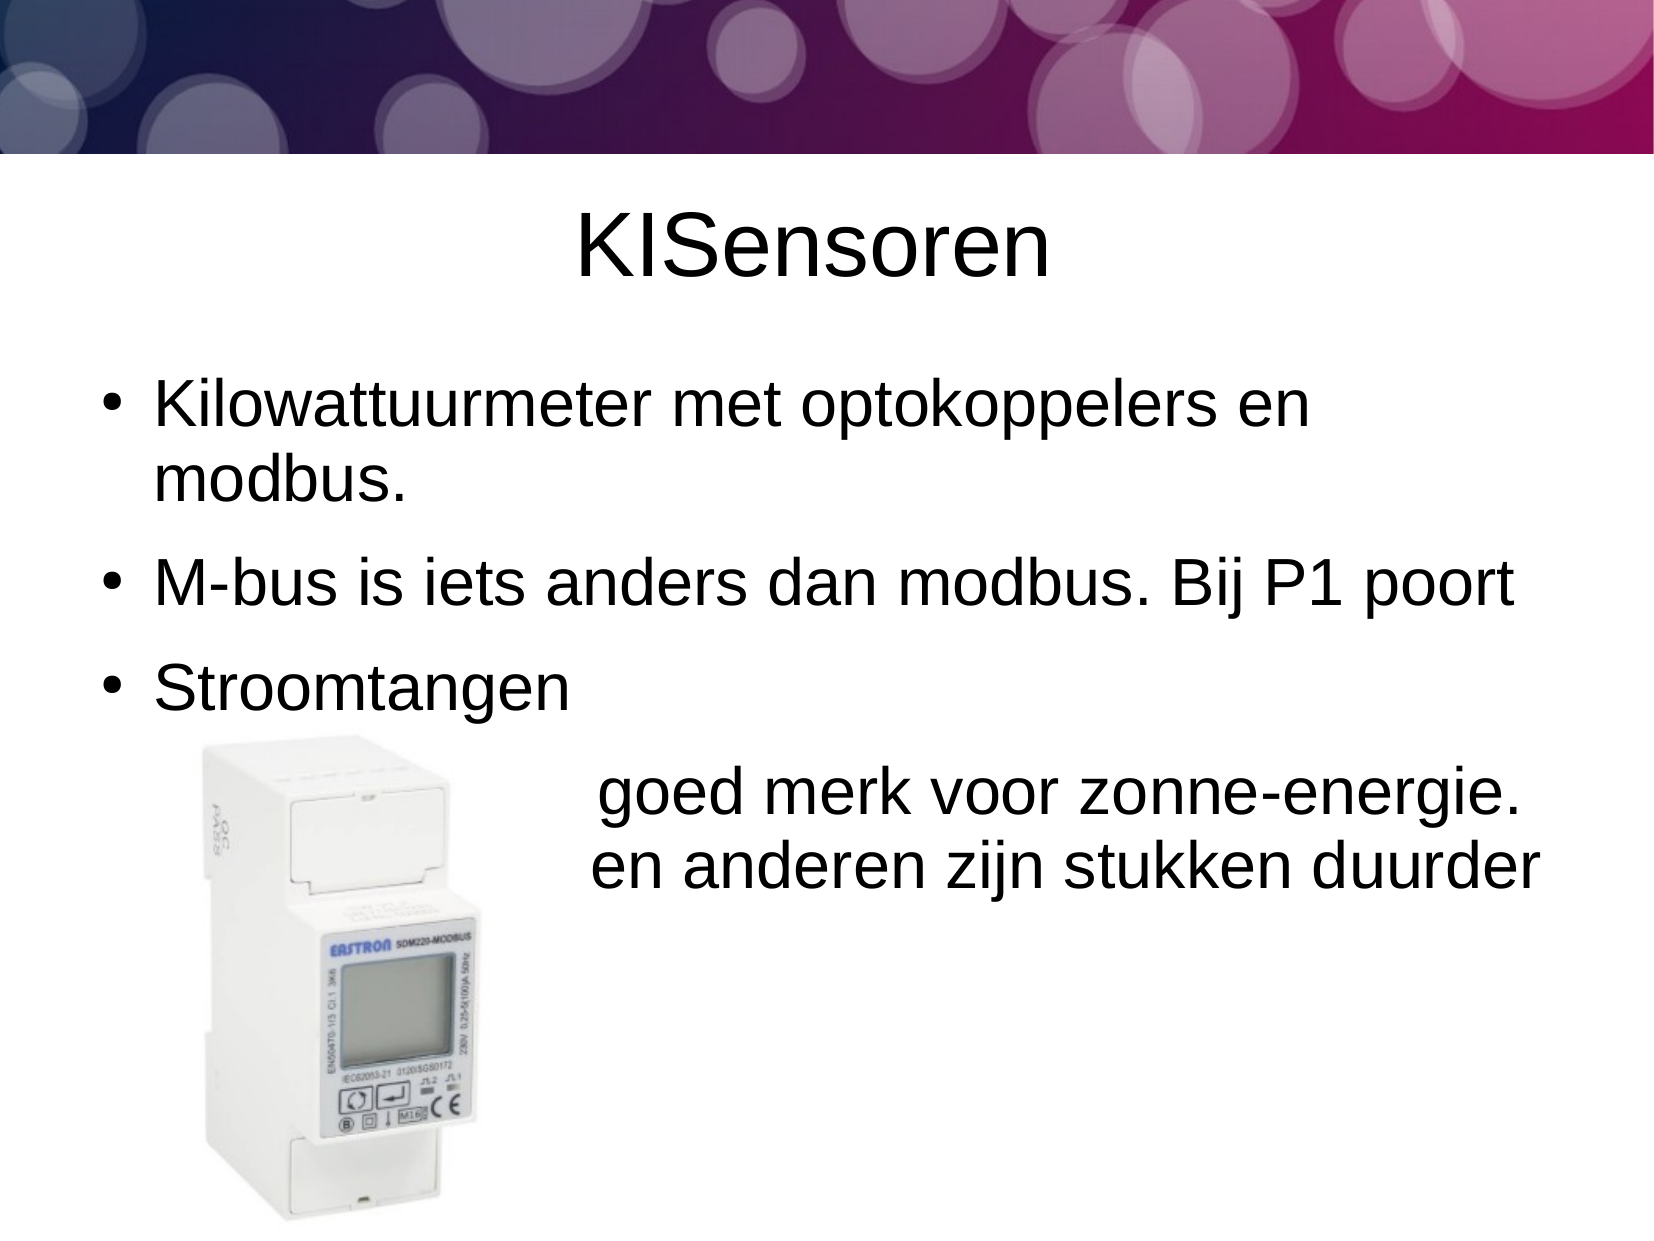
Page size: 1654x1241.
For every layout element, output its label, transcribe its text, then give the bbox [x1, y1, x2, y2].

picture [90, 728, 591, 1229]
picture [0, 0, 1654, 154]
title KISensoren [82, 159, 1571, 331]
list Kilowattuurmeter met optokoppelers en modbus. M-bus is iets anders dan modbus. Bij P1 poort Stroomtangen Eastron is een goed merk voor zonne-energie. Carlo Gavazzi en anderen zijn stukken duurder [82, 366, 1571, 1087]
